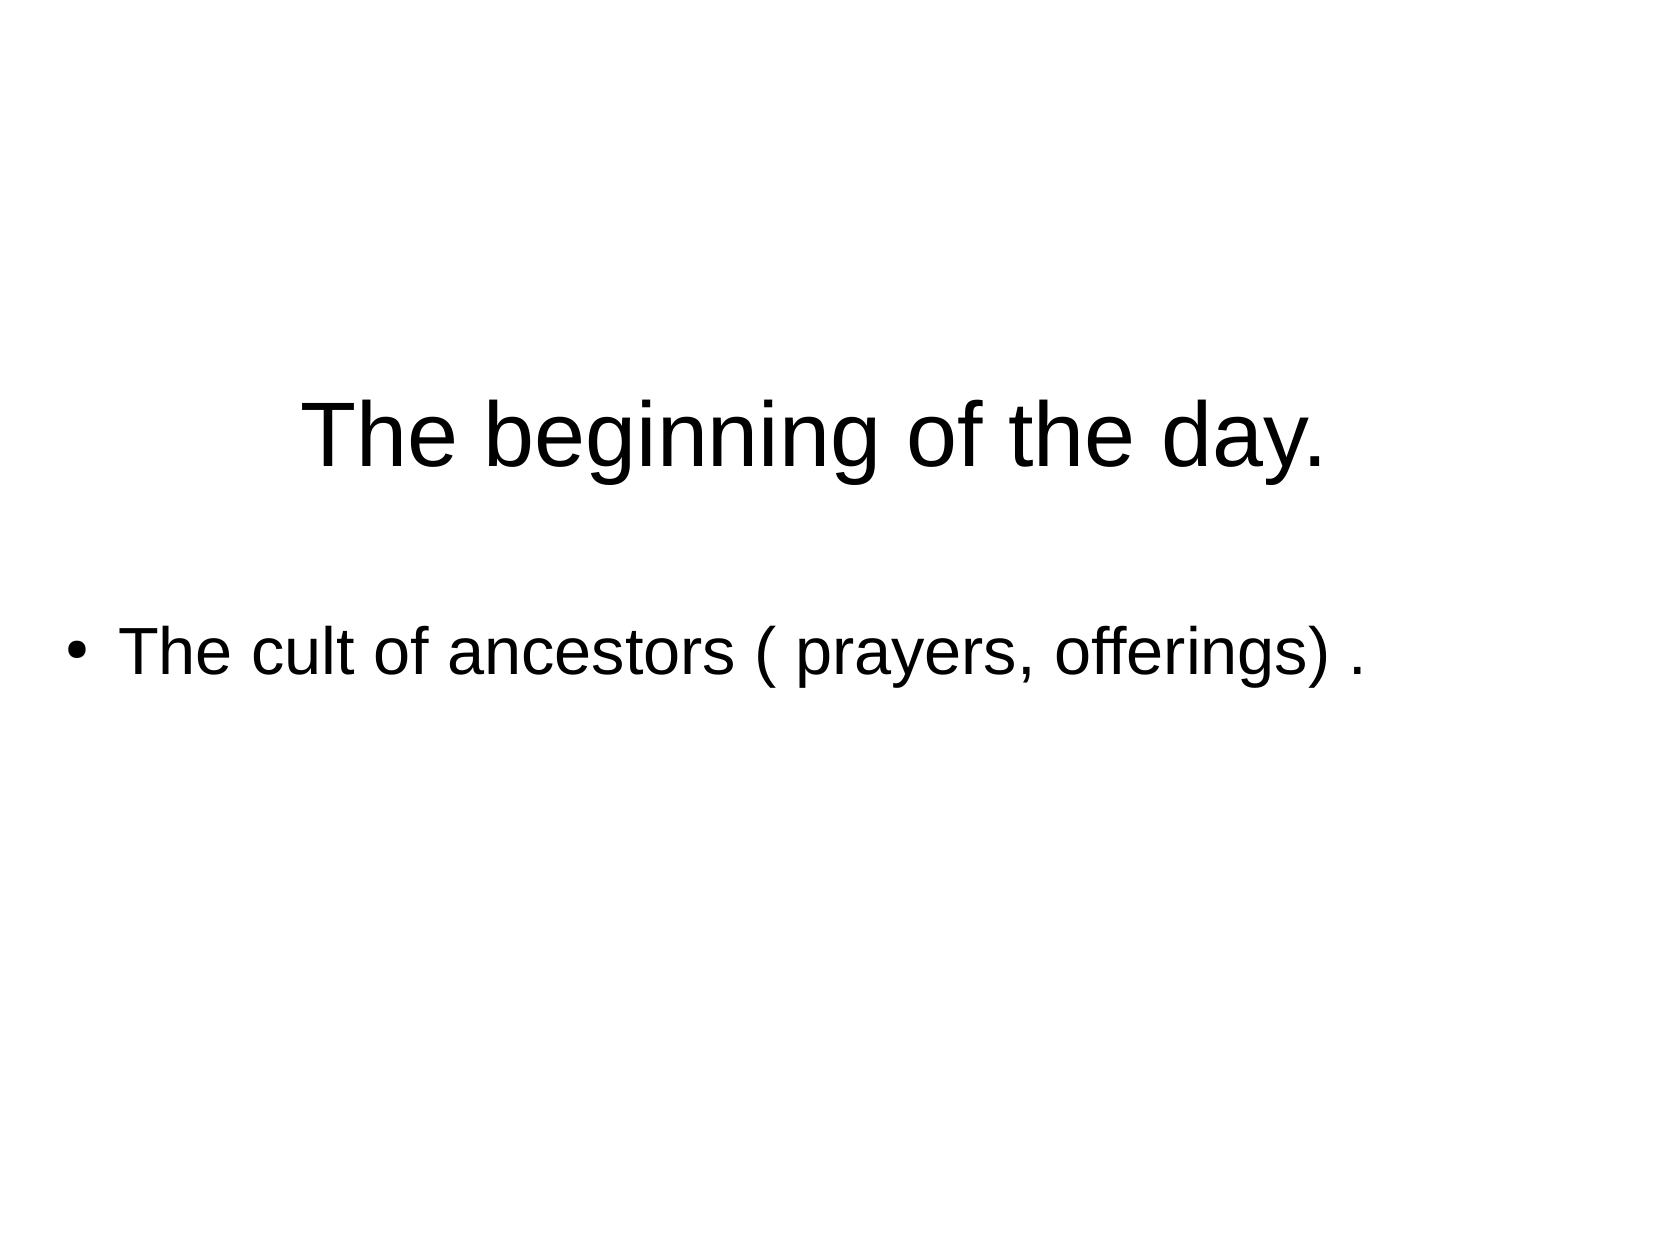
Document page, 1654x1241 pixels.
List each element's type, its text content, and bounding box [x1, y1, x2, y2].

title The beginning of the day. [70, 330, 1559, 538]
list The cult of ancestors ( prayers, offerings) . [47, 614, 1571, 756]
